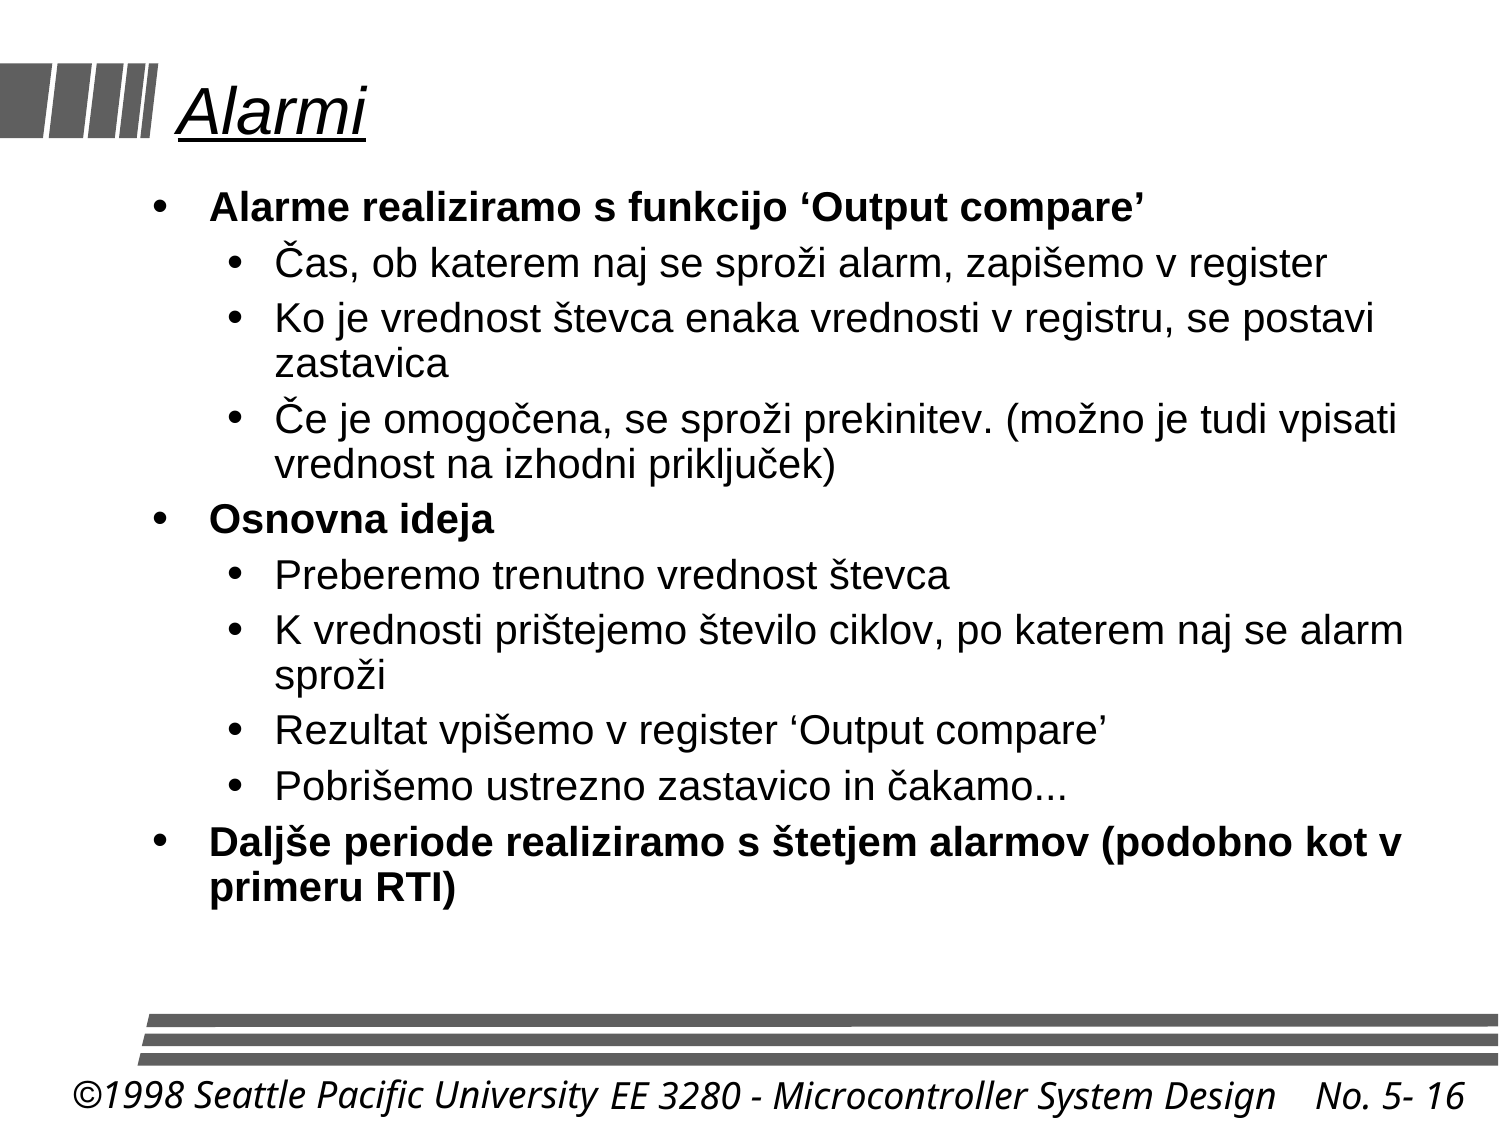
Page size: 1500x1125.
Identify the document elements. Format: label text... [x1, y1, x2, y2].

list Alarme realiziramo s funkcijo ‘Output compare’ Čas, ob katerem naj se sproži alarm, zapišemo v register Ko je vrednost števca enaka vrednosti v registru, se postavi zastavica Če je omogočena, se sproži prekinitev. (možno je tudi vpisati vrednost na izhodni priključek) Osnovna ideja Preberemo trenutno vrednost števca K vrednosti prištejemo število ciklov, po katerem naj se alarm sproži Rezultat vpišemo v register ‘Output compare’ Pobrišemo ustrezno zastavico in čakamo... Daljše periode realiziramo s štetjem alarmov (podobno kot v primeru RTI) [137, 178, 1486, 976]
title Alarmi [162, 60, 1498, 156]
